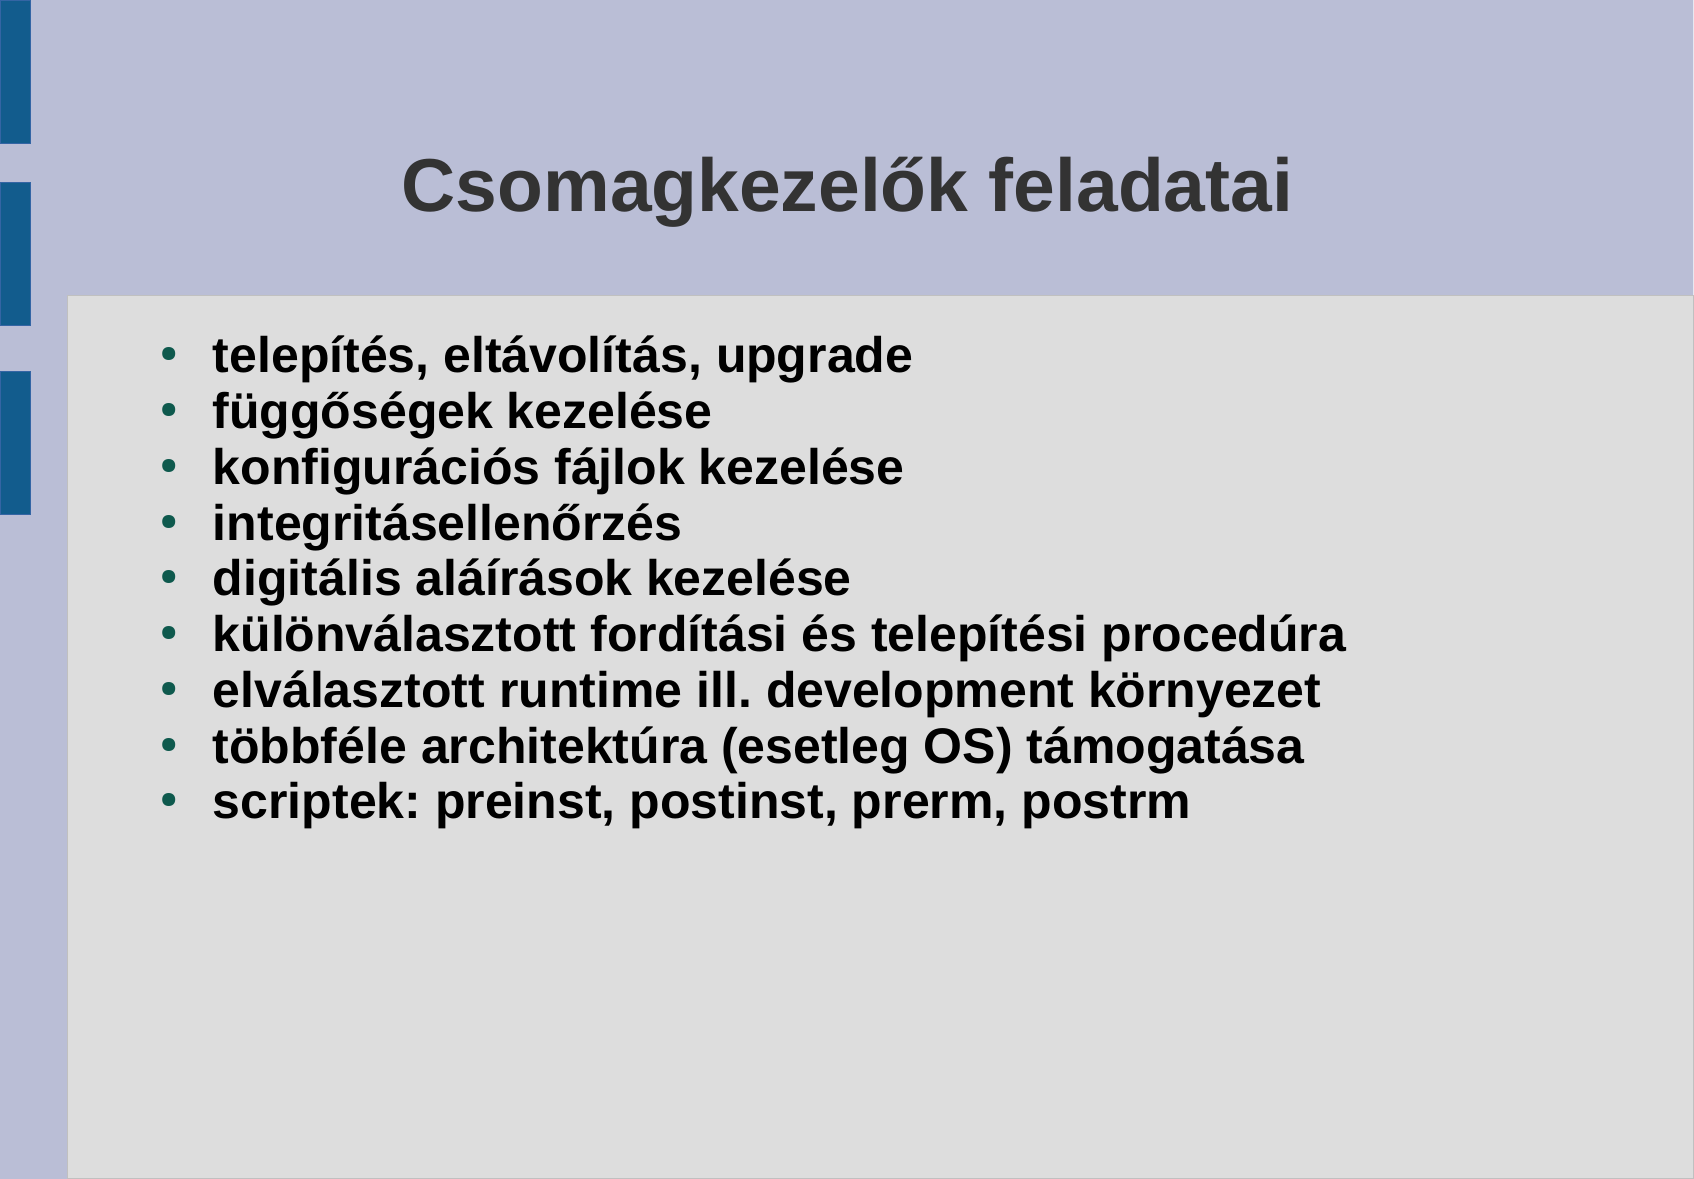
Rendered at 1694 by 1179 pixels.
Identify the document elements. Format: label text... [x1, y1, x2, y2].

list telepítés, eltávolítás, upgrade függőségek kezelése konfigurációs fájlok kezelése integritásellenőrzés digitális aláírások kezelése különválasztott fordítási és telepítési procedúra elválasztott runtime ill. development környezet többféle architektúra (esetleg OS) támogatása scriptek: preinst, postinst, prerm, postrm [124, 327, 1571, 1071]
title Csomagkezelők feladatai [124, 86, 1571, 284]
